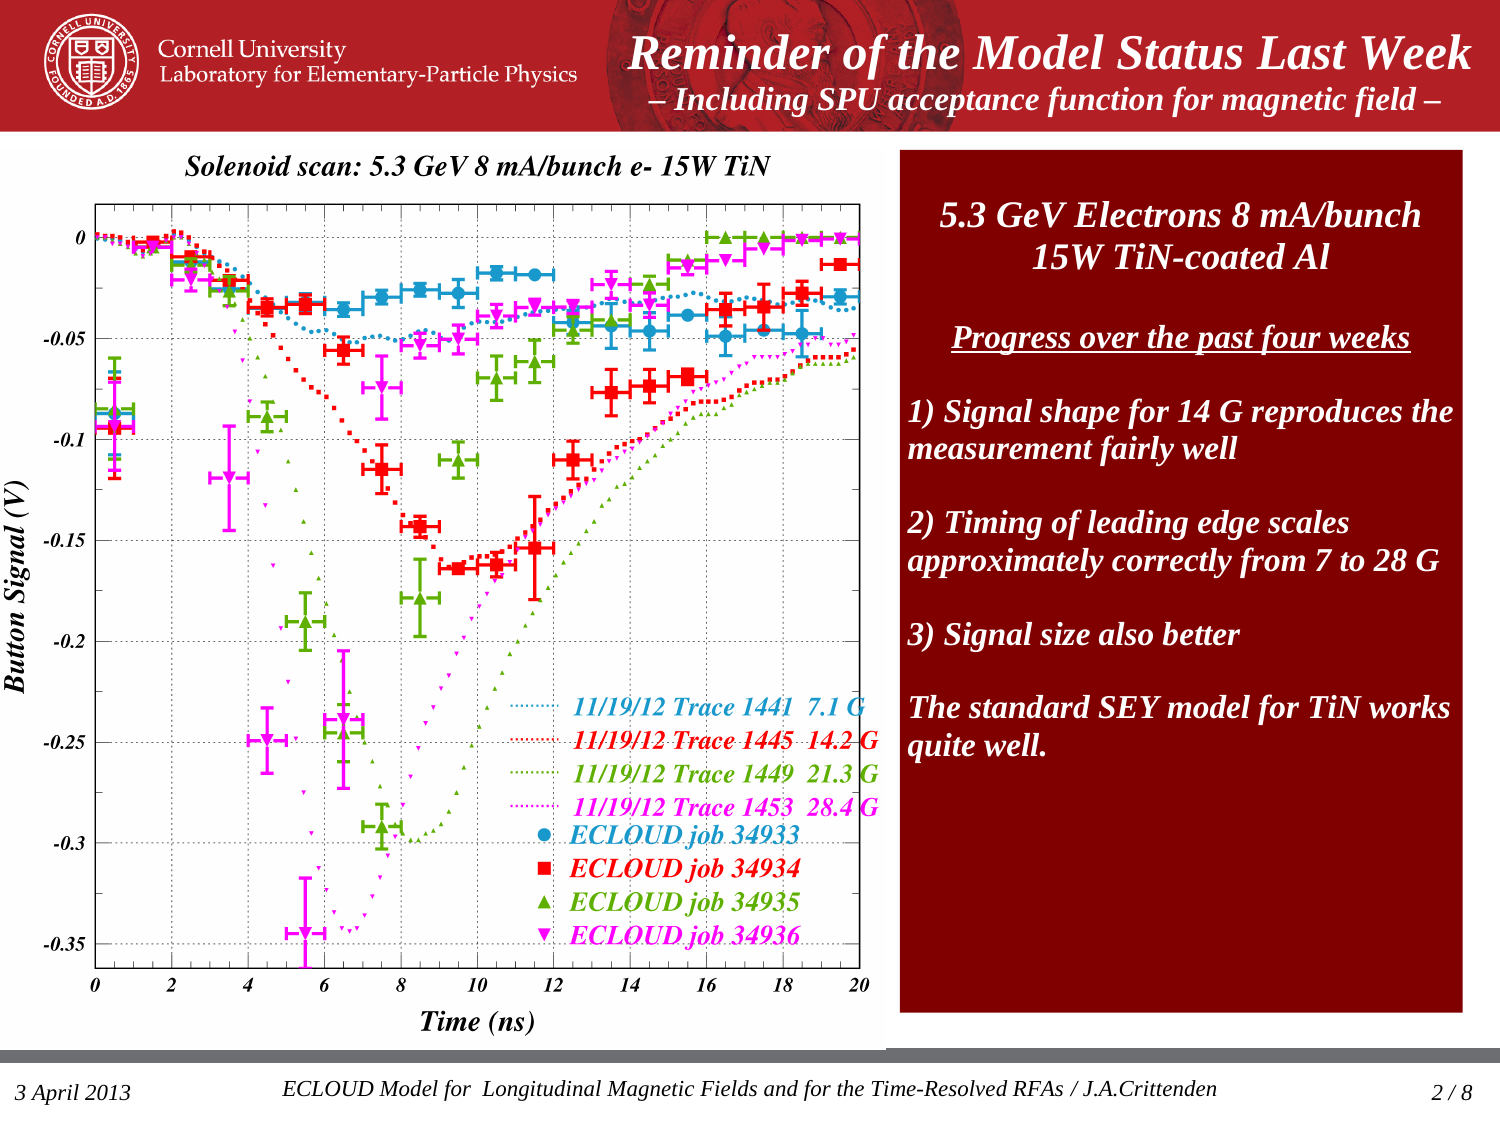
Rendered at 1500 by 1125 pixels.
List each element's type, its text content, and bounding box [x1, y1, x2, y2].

picture [0, 0, 1500, 132]
picture [0, 149, 886, 1051]
title Reminder of the Model Status Last Week – Including SPU acceptance function for magnetic field – [600, 7, 1500, 136]
text_box 5.3 GeV Electrons 8 mA/bunch 15W TiN-coated Al Progress over the past four weeks 1) Signal shape for 14 G reproduces the measurement fairly well 2) Timing of leading edge scales approximately correctly from 7 to 28 G 3) Signal size also better The standard SEY model for TiN works quite well. [899, 149, 1463, 1013]
